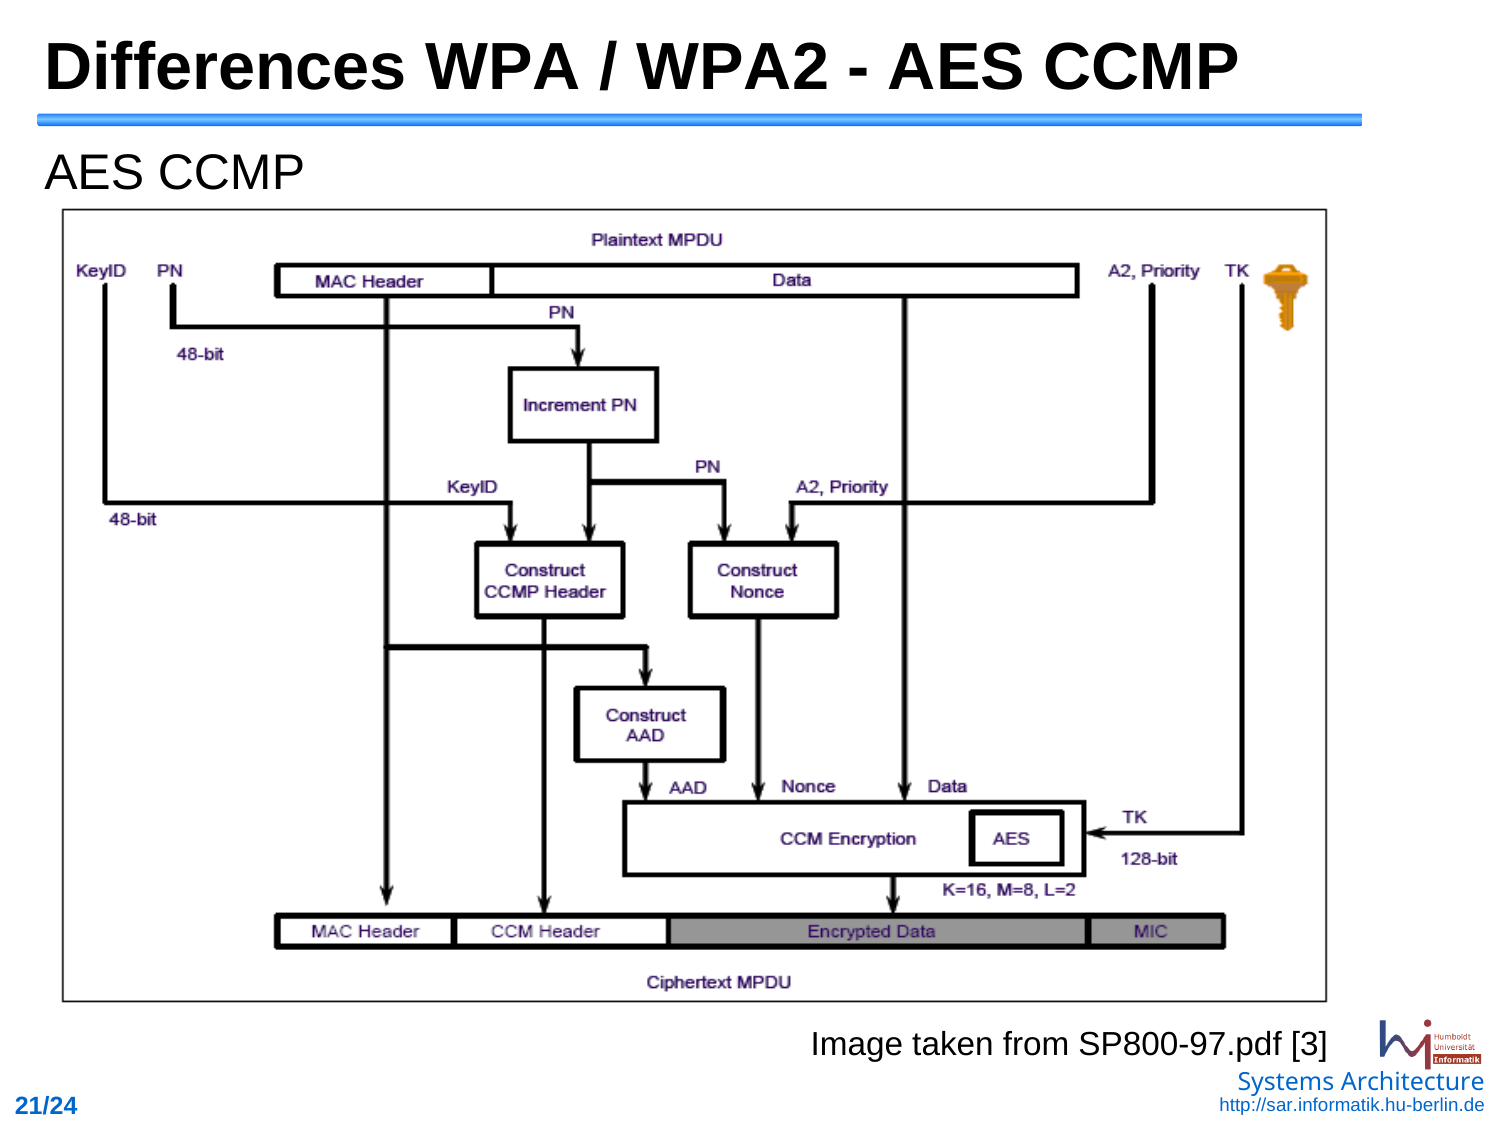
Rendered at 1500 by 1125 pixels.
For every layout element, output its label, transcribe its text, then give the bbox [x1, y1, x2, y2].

picture [59, 206, 1329, 1004]
list AES CCMP [29, 137, 1500, 1059]
title Differences WPA / WPA2 - AES CCMP [29, 20, 1500, 114]
picture [1376, 1059, 1483, 1071]
text_box Image taken from SP800-97.pdf [3] [810, 1025, 1329, 1063]
